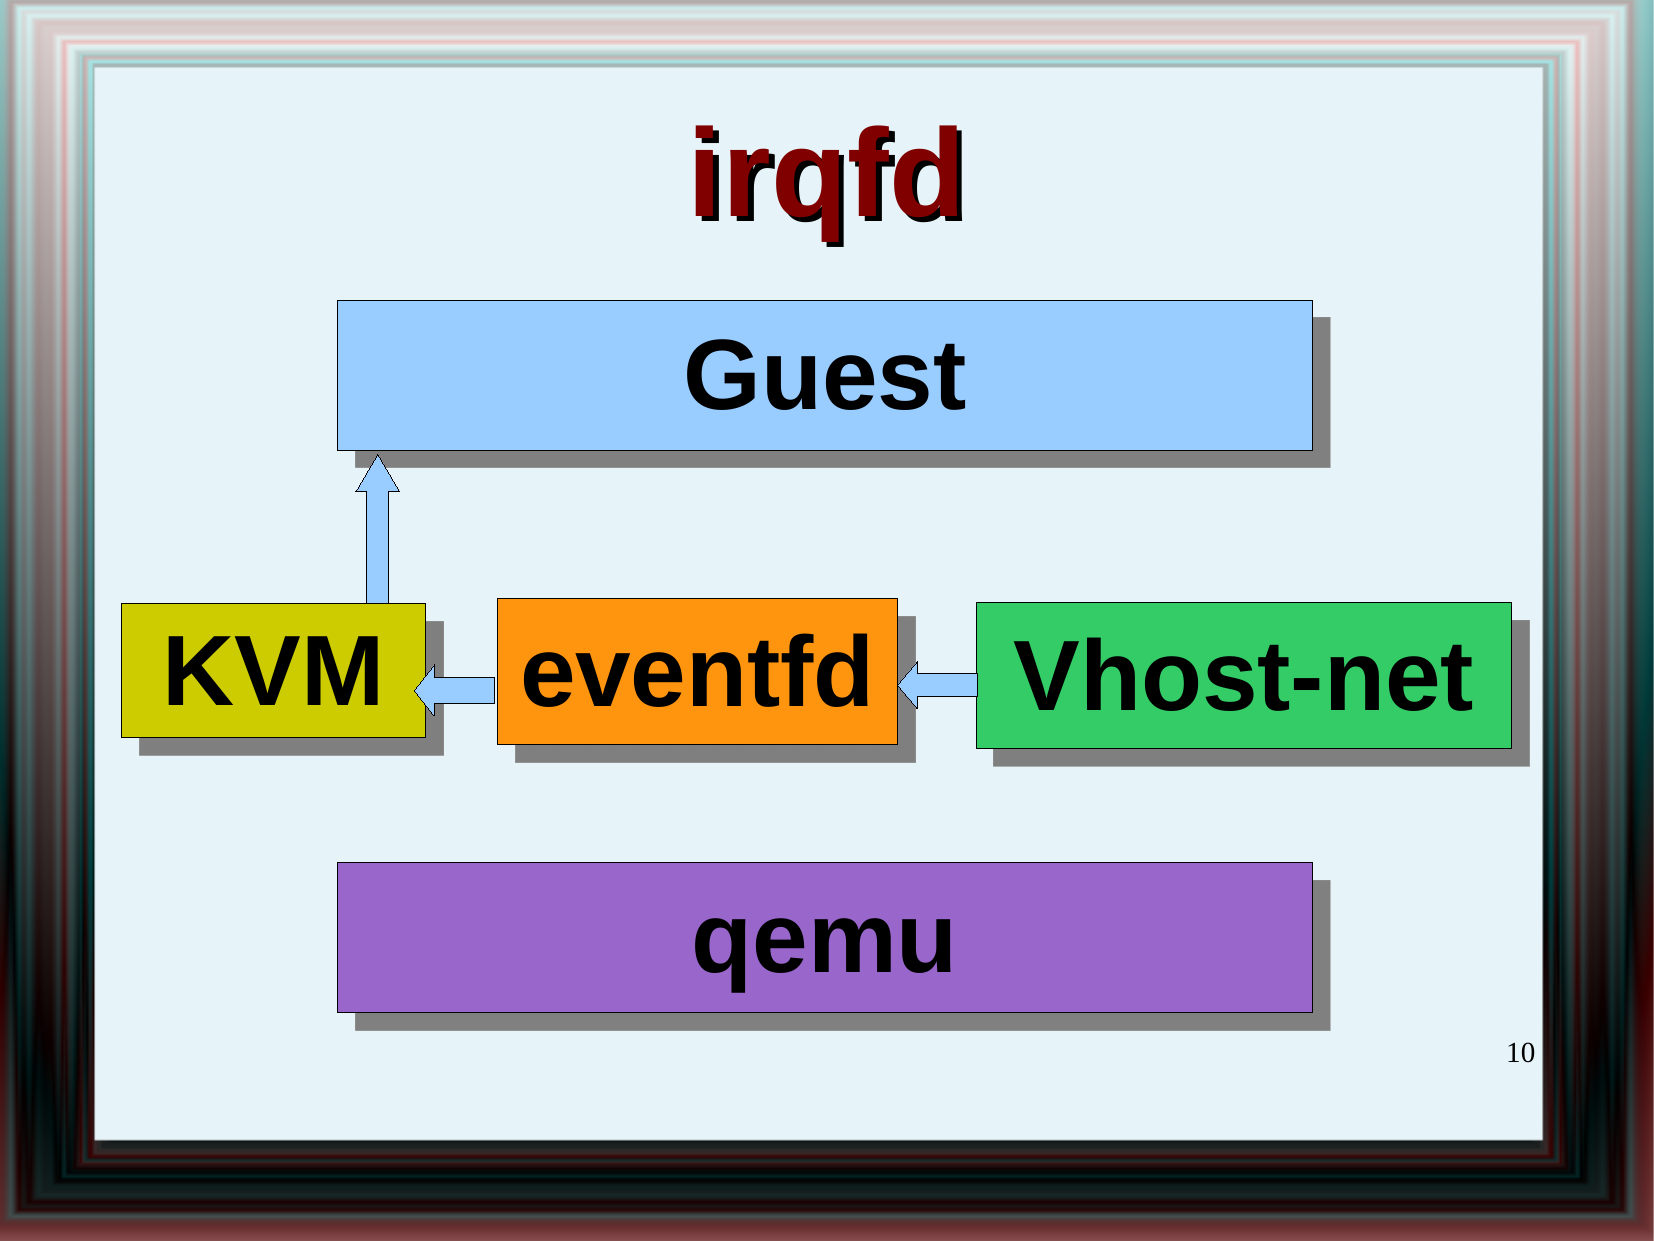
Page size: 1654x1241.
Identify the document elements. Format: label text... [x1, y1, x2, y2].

text_box eventfd [497, 598, 898, 745]
text_box qemu [337, 862, 1313, 1013]
title irqfd [118, 88, 1536, 257]
text_box Vhost-net [976, 602, 1512, 749]
text_box [414, 664, 495, 716]
text_box [897, 661, 978, 709]
text_box Guest [337, 300, 1313, 451]
text_box [355, 454, 400, 604]
text_box KVM [121, 603, 426, 738]
picture [0, 0, 1654, 1241]
